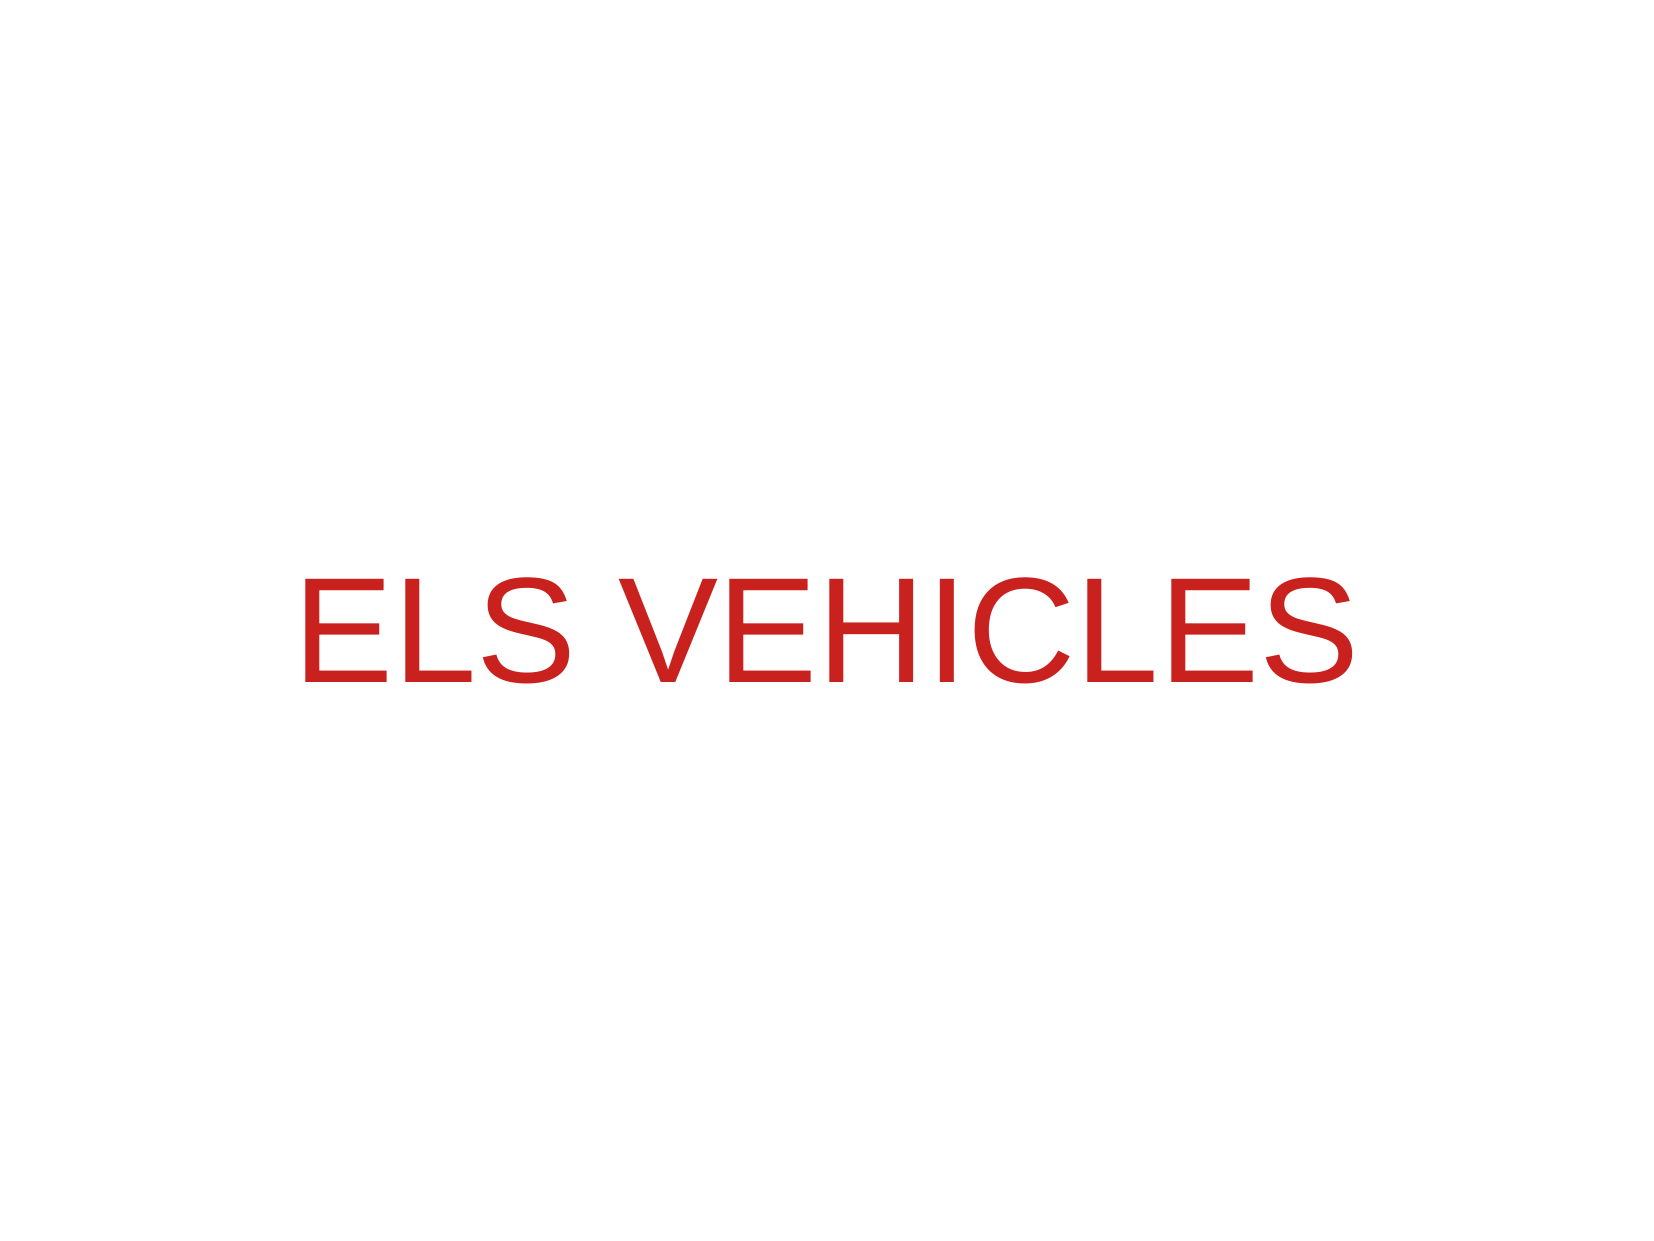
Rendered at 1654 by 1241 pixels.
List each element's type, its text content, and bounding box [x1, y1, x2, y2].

text_box ELS VEHICLES [129, 507, 1524, 737]
